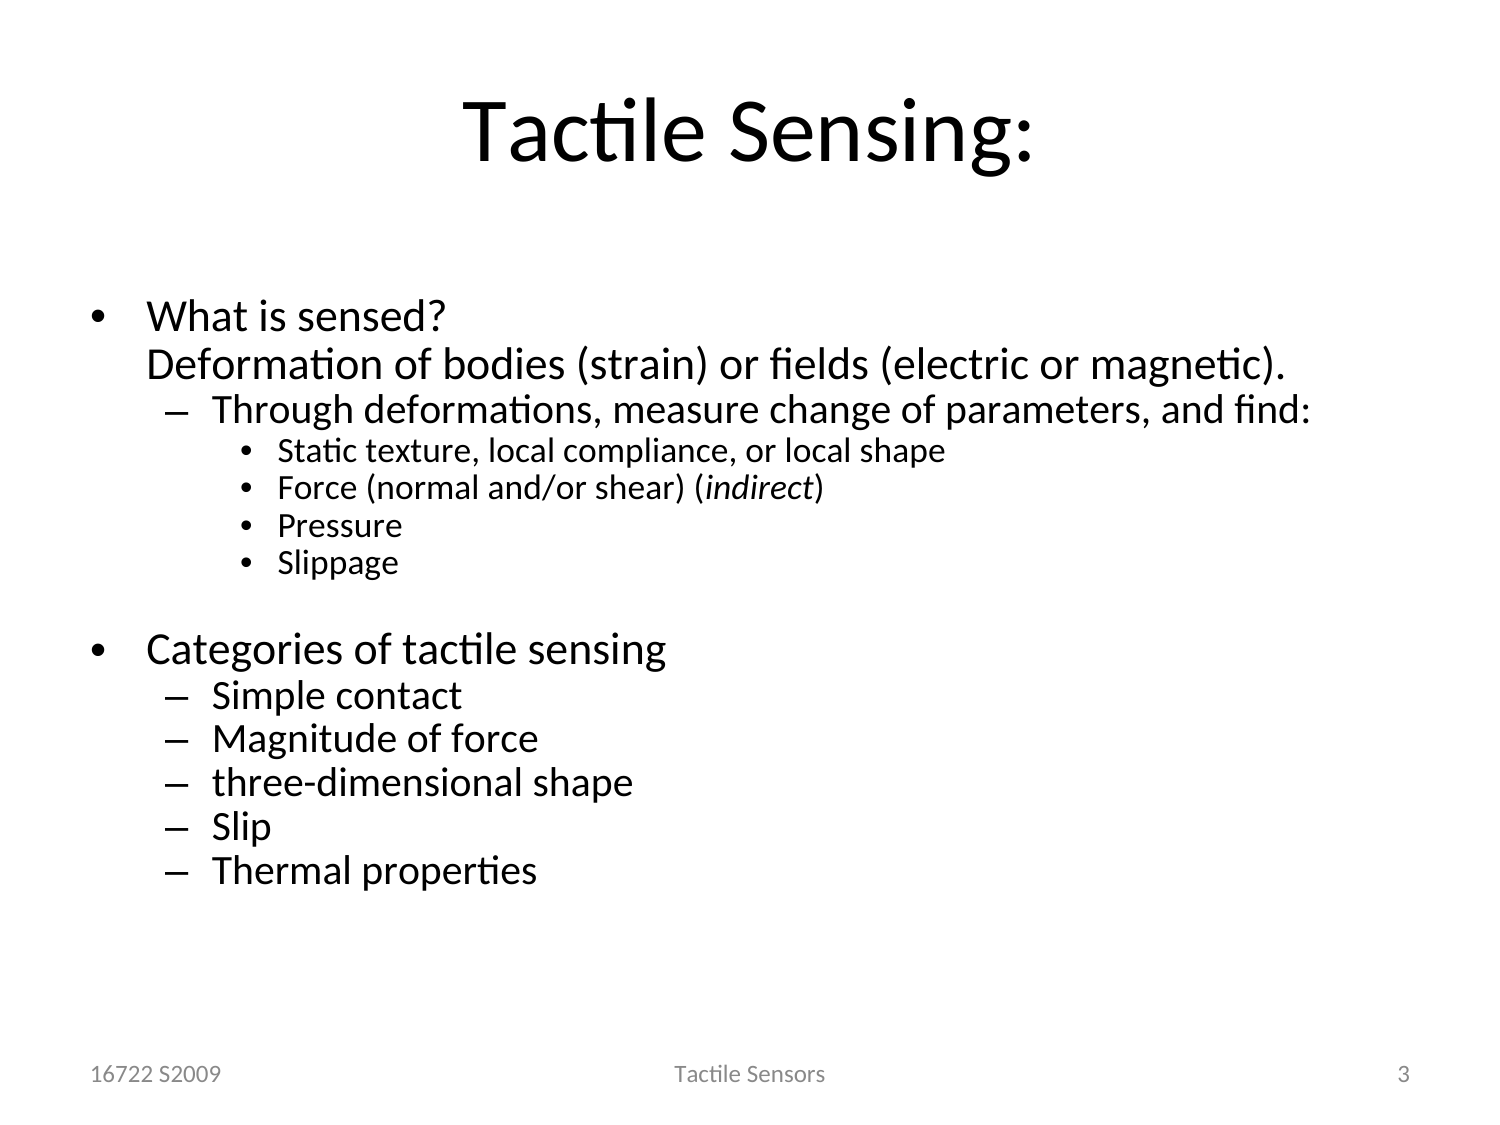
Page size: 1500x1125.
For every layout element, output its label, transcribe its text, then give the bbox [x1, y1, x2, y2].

list What is sensed? Deformation of bodies (strain) or fields (electric or magnetic). Through deformations, measure change of parameters, and find: Static texture, local compliance, or local shape Force (normal and/or shear) (indirect) Pressure Slippage Categories of tactile sensing Simple contact Magnitude of force three-dimensional shape Slip Thermal properties [75, 237, 1426, 1125]
title Tactile Sensing: [75, 45, 1426, 233]
text_box 16722 S2009 [74, 1042, 426, 1103]
text_box Tactile Sensors [512, 1042, 988, 1103]
text_box <number> [1074, 1042, 1426, 1103]
